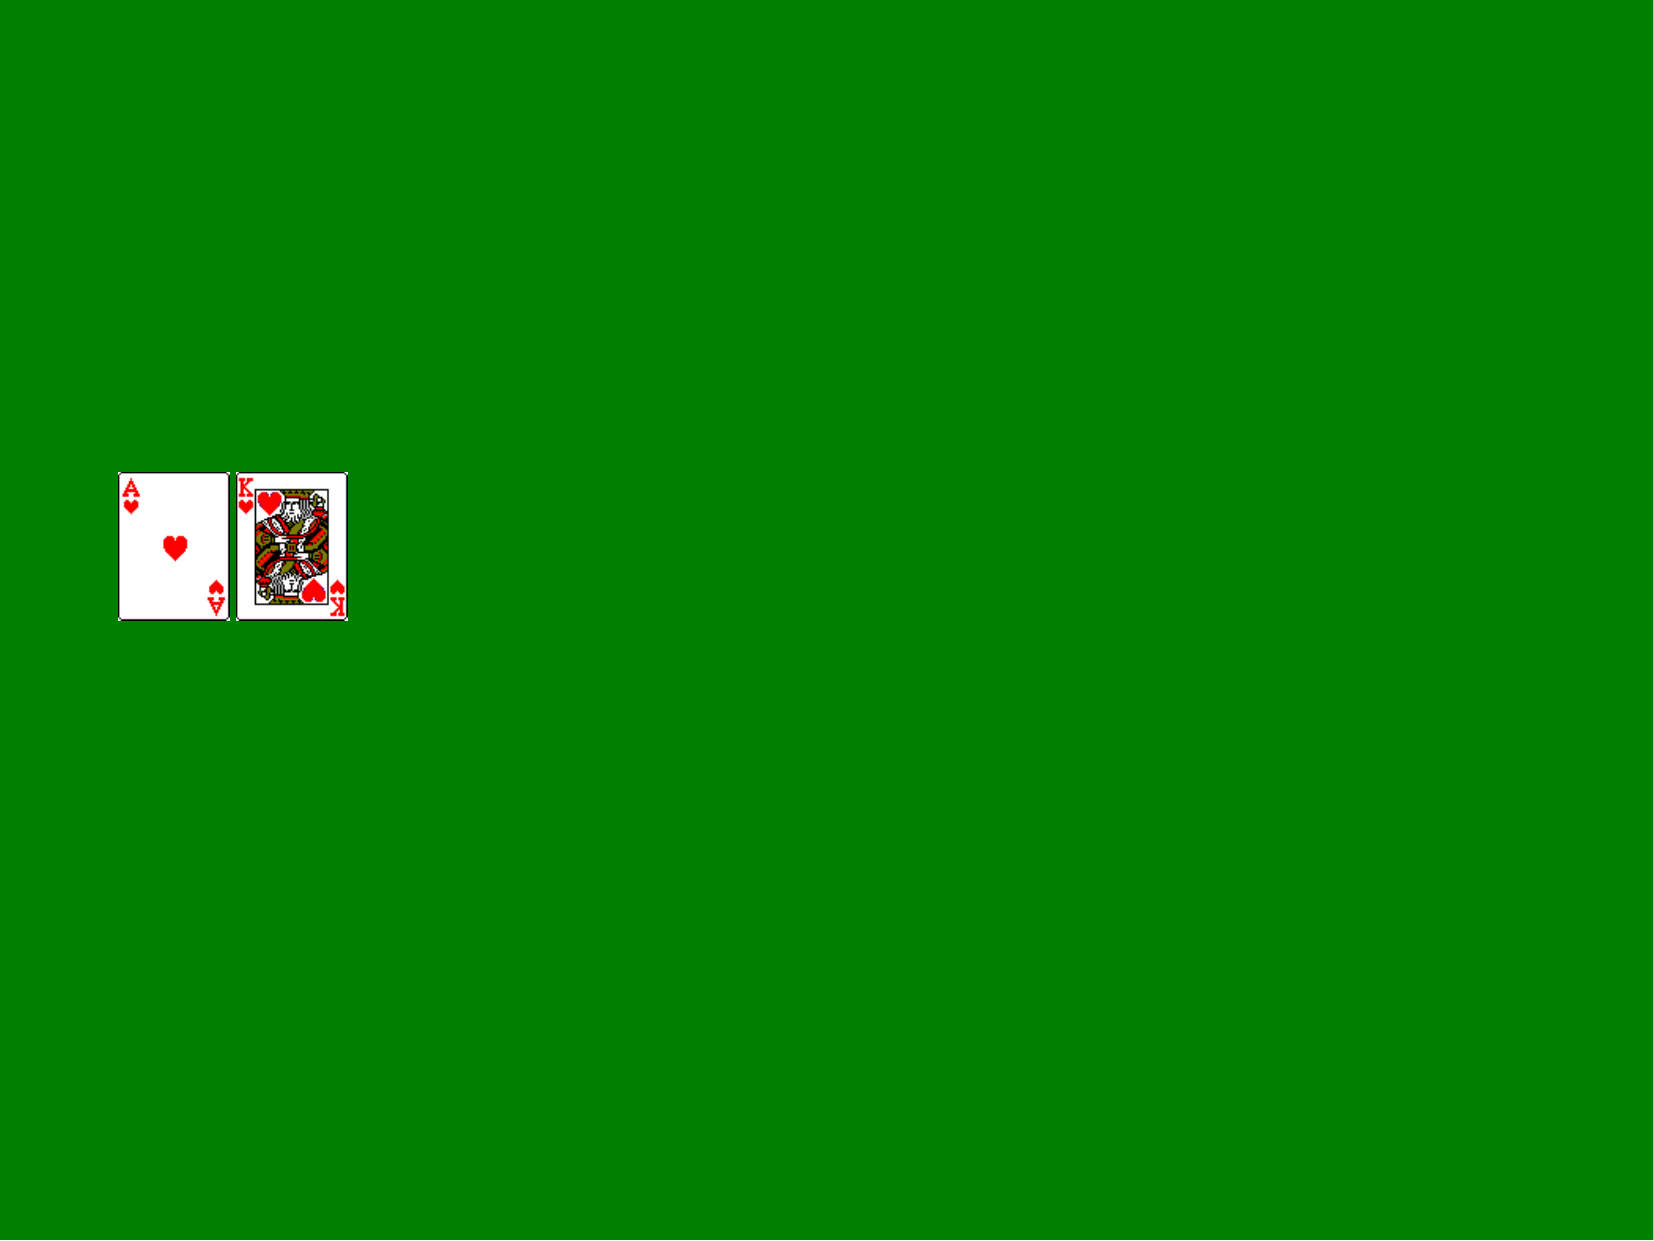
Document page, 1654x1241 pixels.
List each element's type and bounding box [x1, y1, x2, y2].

picture [118, 472, 230, 621]
picture [236, 472, 348, 621]
